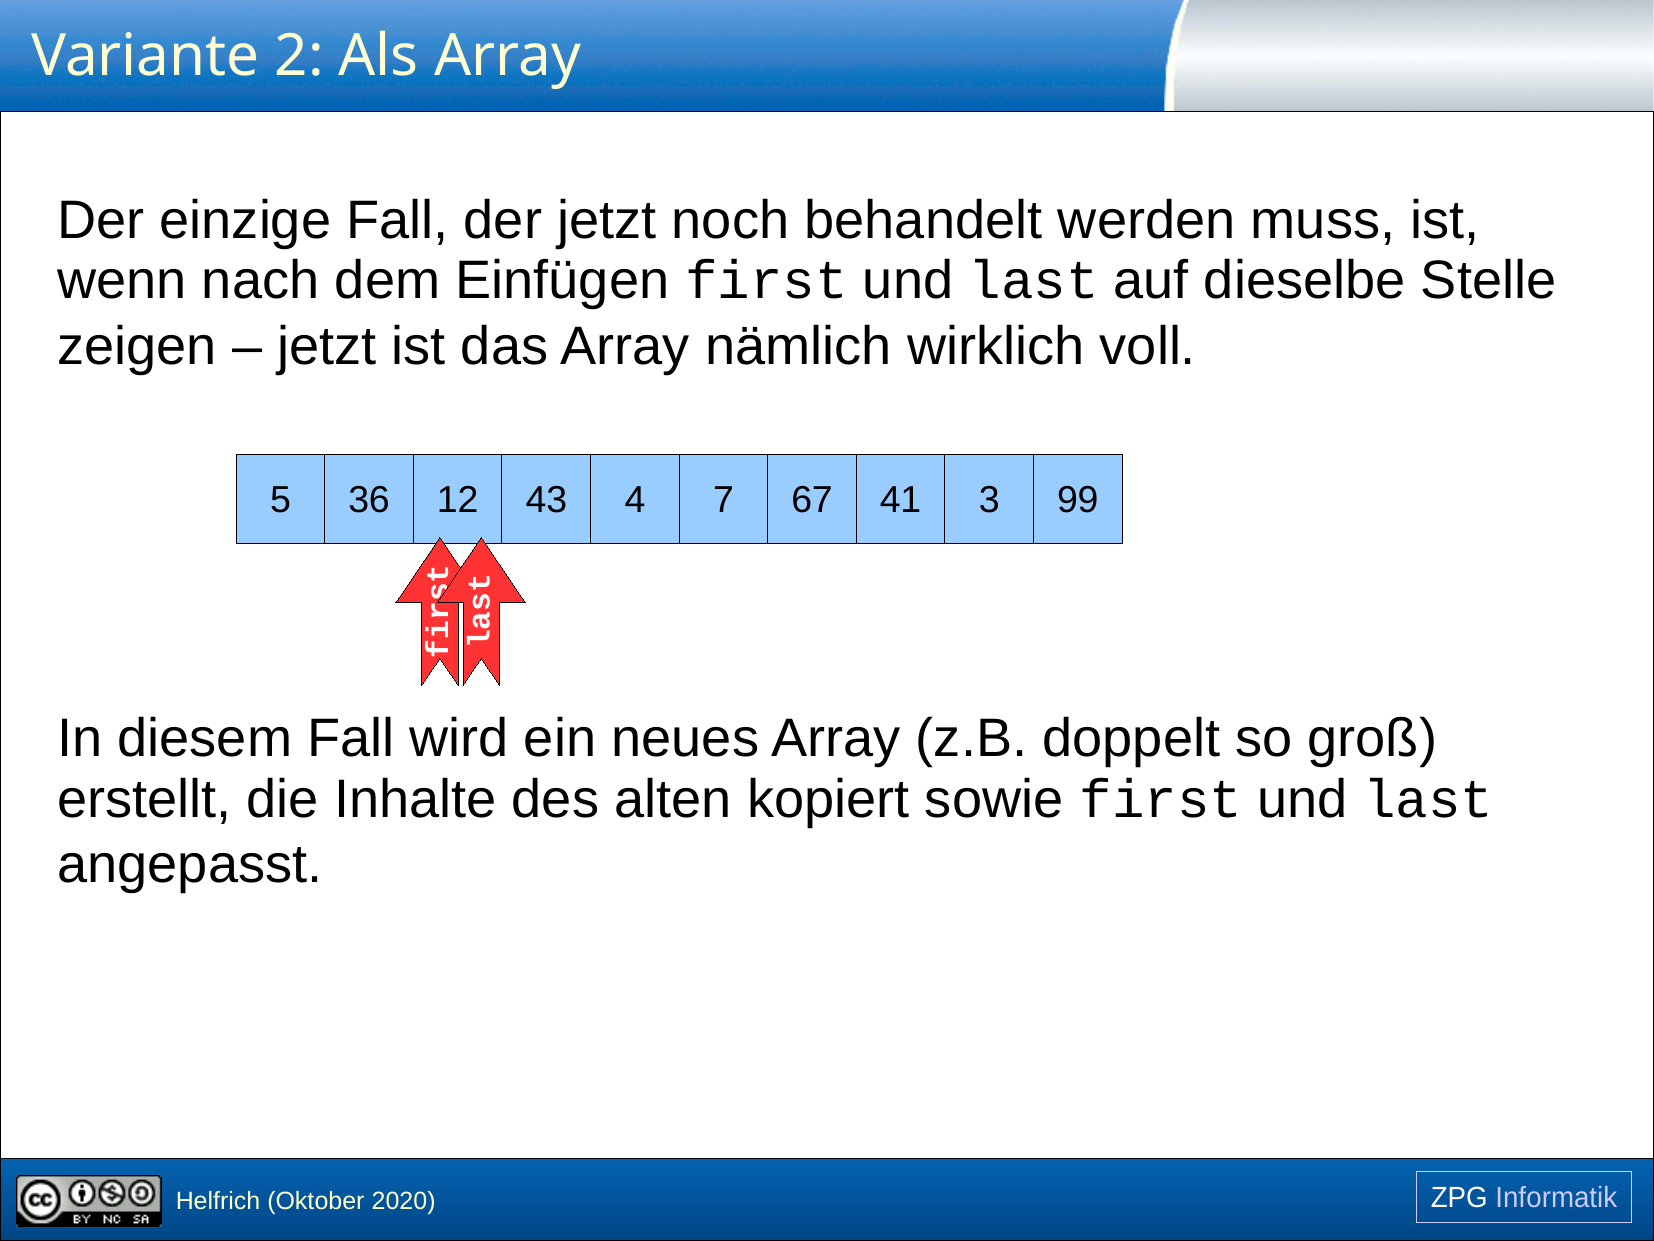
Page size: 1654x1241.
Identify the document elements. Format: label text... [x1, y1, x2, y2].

text_box 7 [679, 454, 767, 544]
text_box 12 [413, 454, 501, 544]
text_box 67 [767, 454, 856, 544]
text_box last [437, 537, 526, 686]
picture [0, 0, 1654, 111]
text_box 3 [944, 454, 1033, 544]
list Der einzige Fall, der jetzt noch behandelt werden muss, ist, wenn nach dem Einfügen first und last auf dieselbe Stelle zeigen – jetzt ist das Array nämlich wirklich voll. In diesem Fall wird ein neues Array (z.B. doppelt so groß) erstellt, die Inhalte des alten kopiert sowie first und last angepasst. [57, 189, 1605, 909]
title Variante 2: Als Array [31, 14, 1151, 92]
text_box 99 [1033, 454, 1123, 544]
text_box 4 [590, 454, 679, 544]
text_box 41 [856, 454, 944, 544]
text_box first [395, 537, 461, 686]
text_box 36 [324, 454, 413, 544]
picture [16, 1175, 162, 1227]
text_box 43 [501, 454, 590, 544]
text_box 5 [236, 454, 324, 544]
